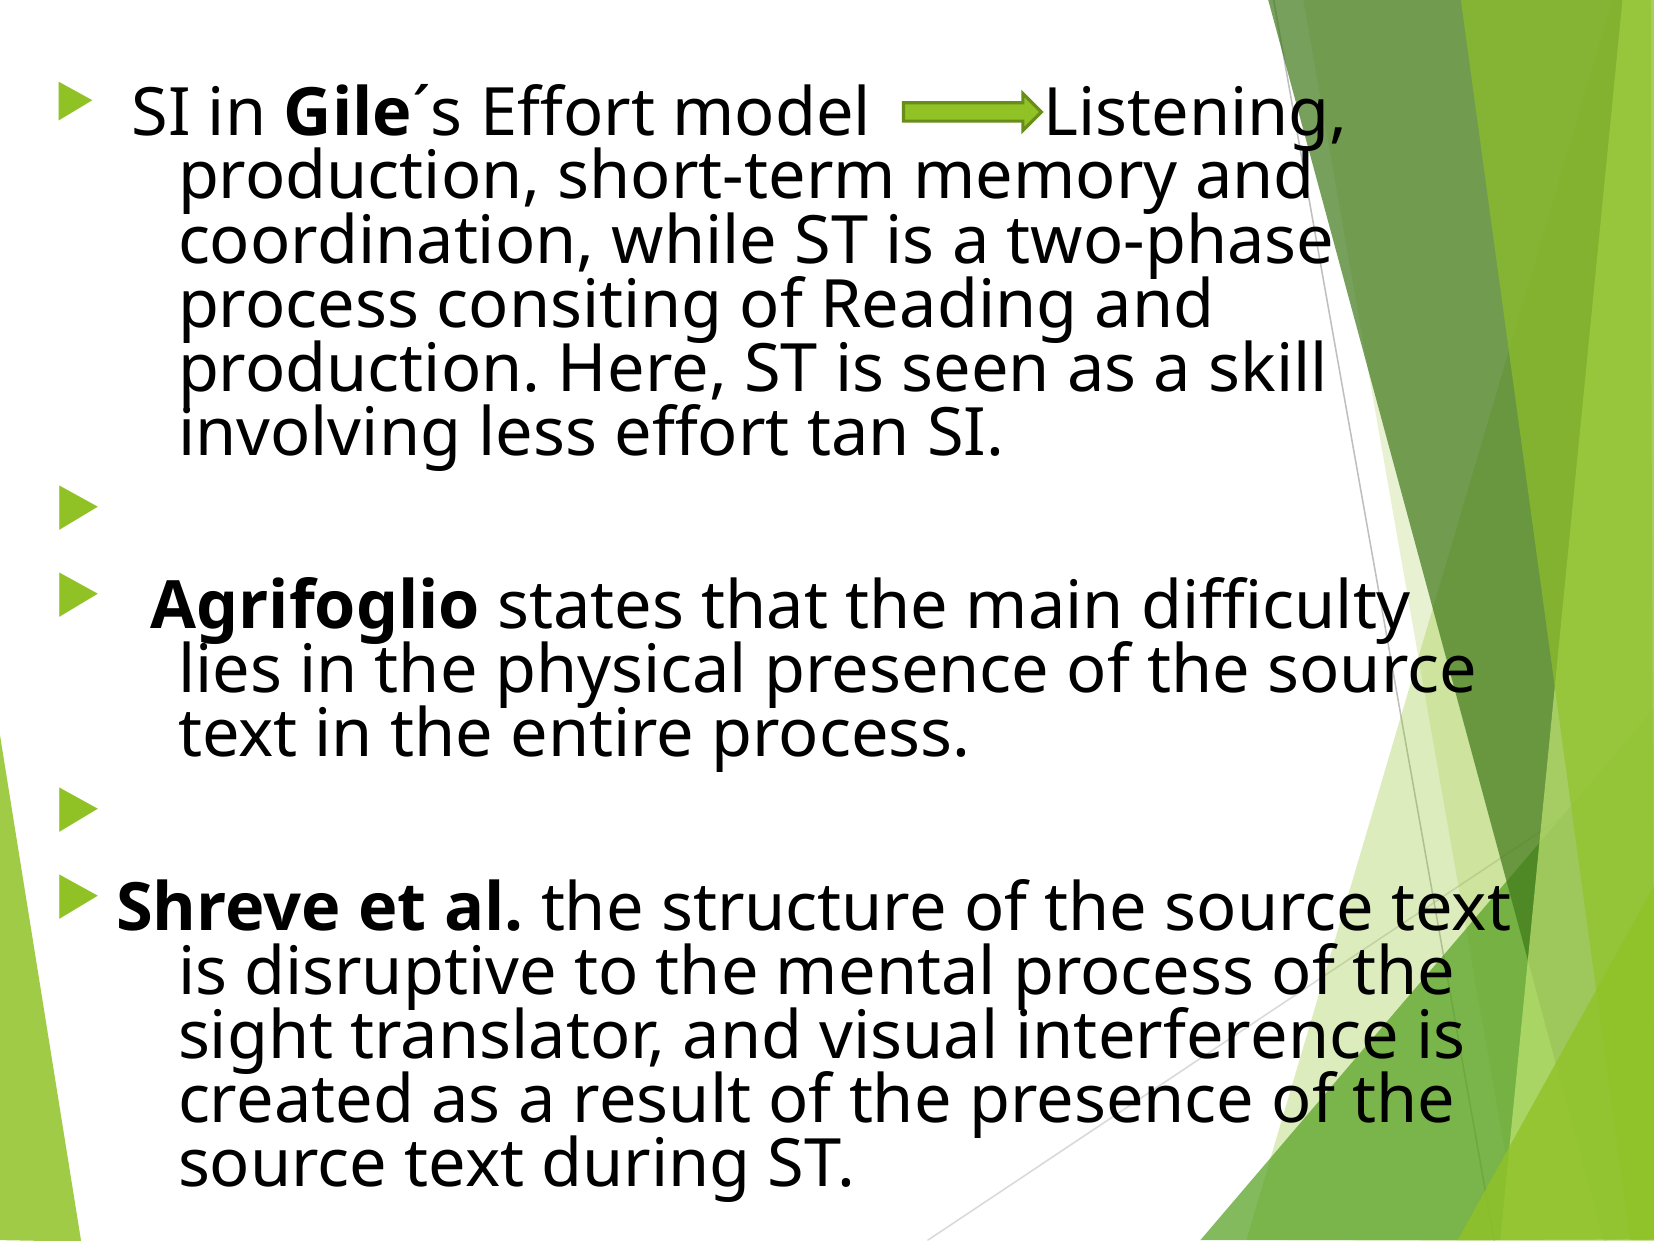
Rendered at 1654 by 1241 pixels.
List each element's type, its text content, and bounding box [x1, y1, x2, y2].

list SI in Gile´s Effort model Listening, production, short-term memory and coordination, while ST is a two-phase process consiting of Reading and production. Here, ST is seen as a skill involving less effort tan SI. Agrifoglio states that the main difficulty lies in the physical presence of the source text in the entire process. Shreve et al. the structure of the source text is disruptive to the mental process of the sight translator, and visual interference is created as a result of the presence of the source text during ST. [39, 76, 1528, 1241]
text_box [903, 93, 1042, 131]
